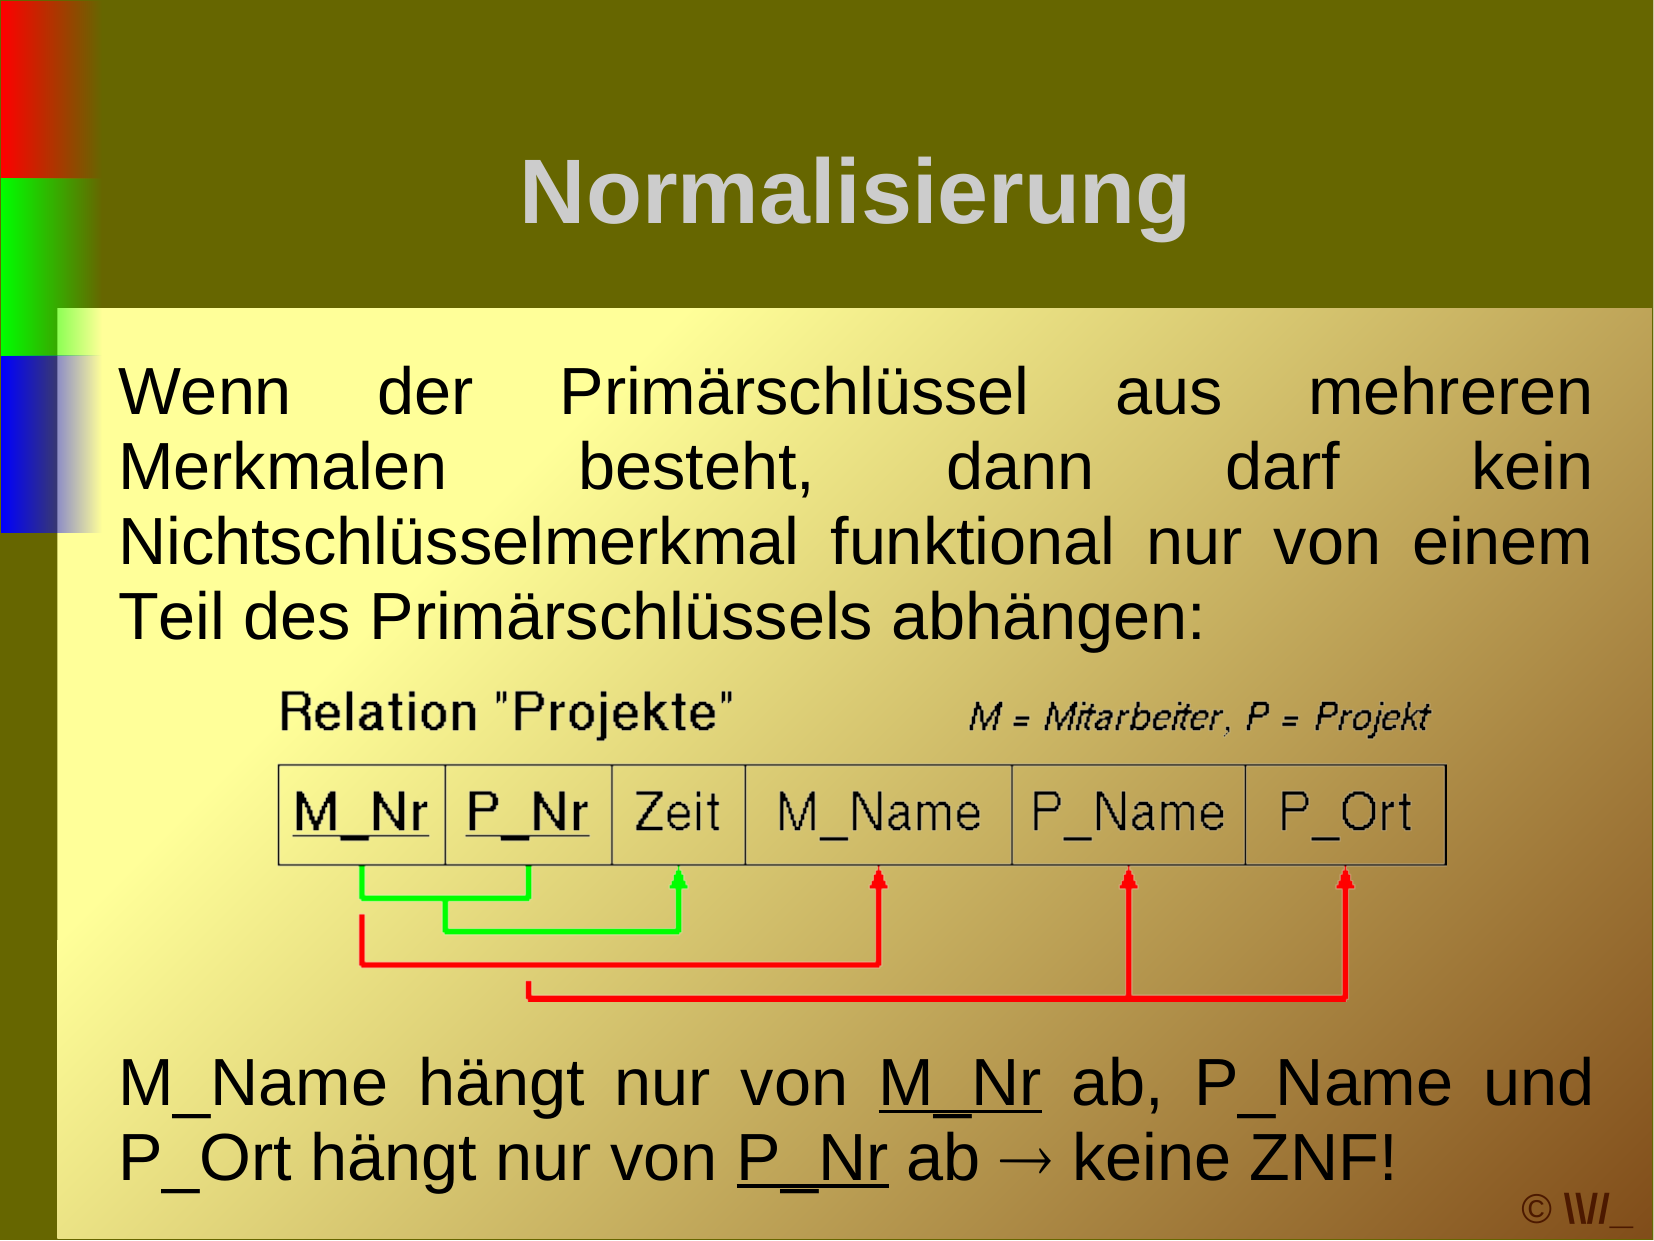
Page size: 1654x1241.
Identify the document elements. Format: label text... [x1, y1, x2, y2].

list Wenn der Primärschlüssel aus mehreren Merkmalen besteht, dann darf kein Nichtschlüsselmerkmal funktional nur von einem Teil des Primärschlüssels abhängen: M_Name hängt nur von M_Nr ab, P_Name und P_Ort hängt nur von P_Nr ab  keine ZNF! [118, 354, 1595, 1203]
picture [276, 679, 1447, 1002]
title Normalisierung [118, 95, 1595, 289]
